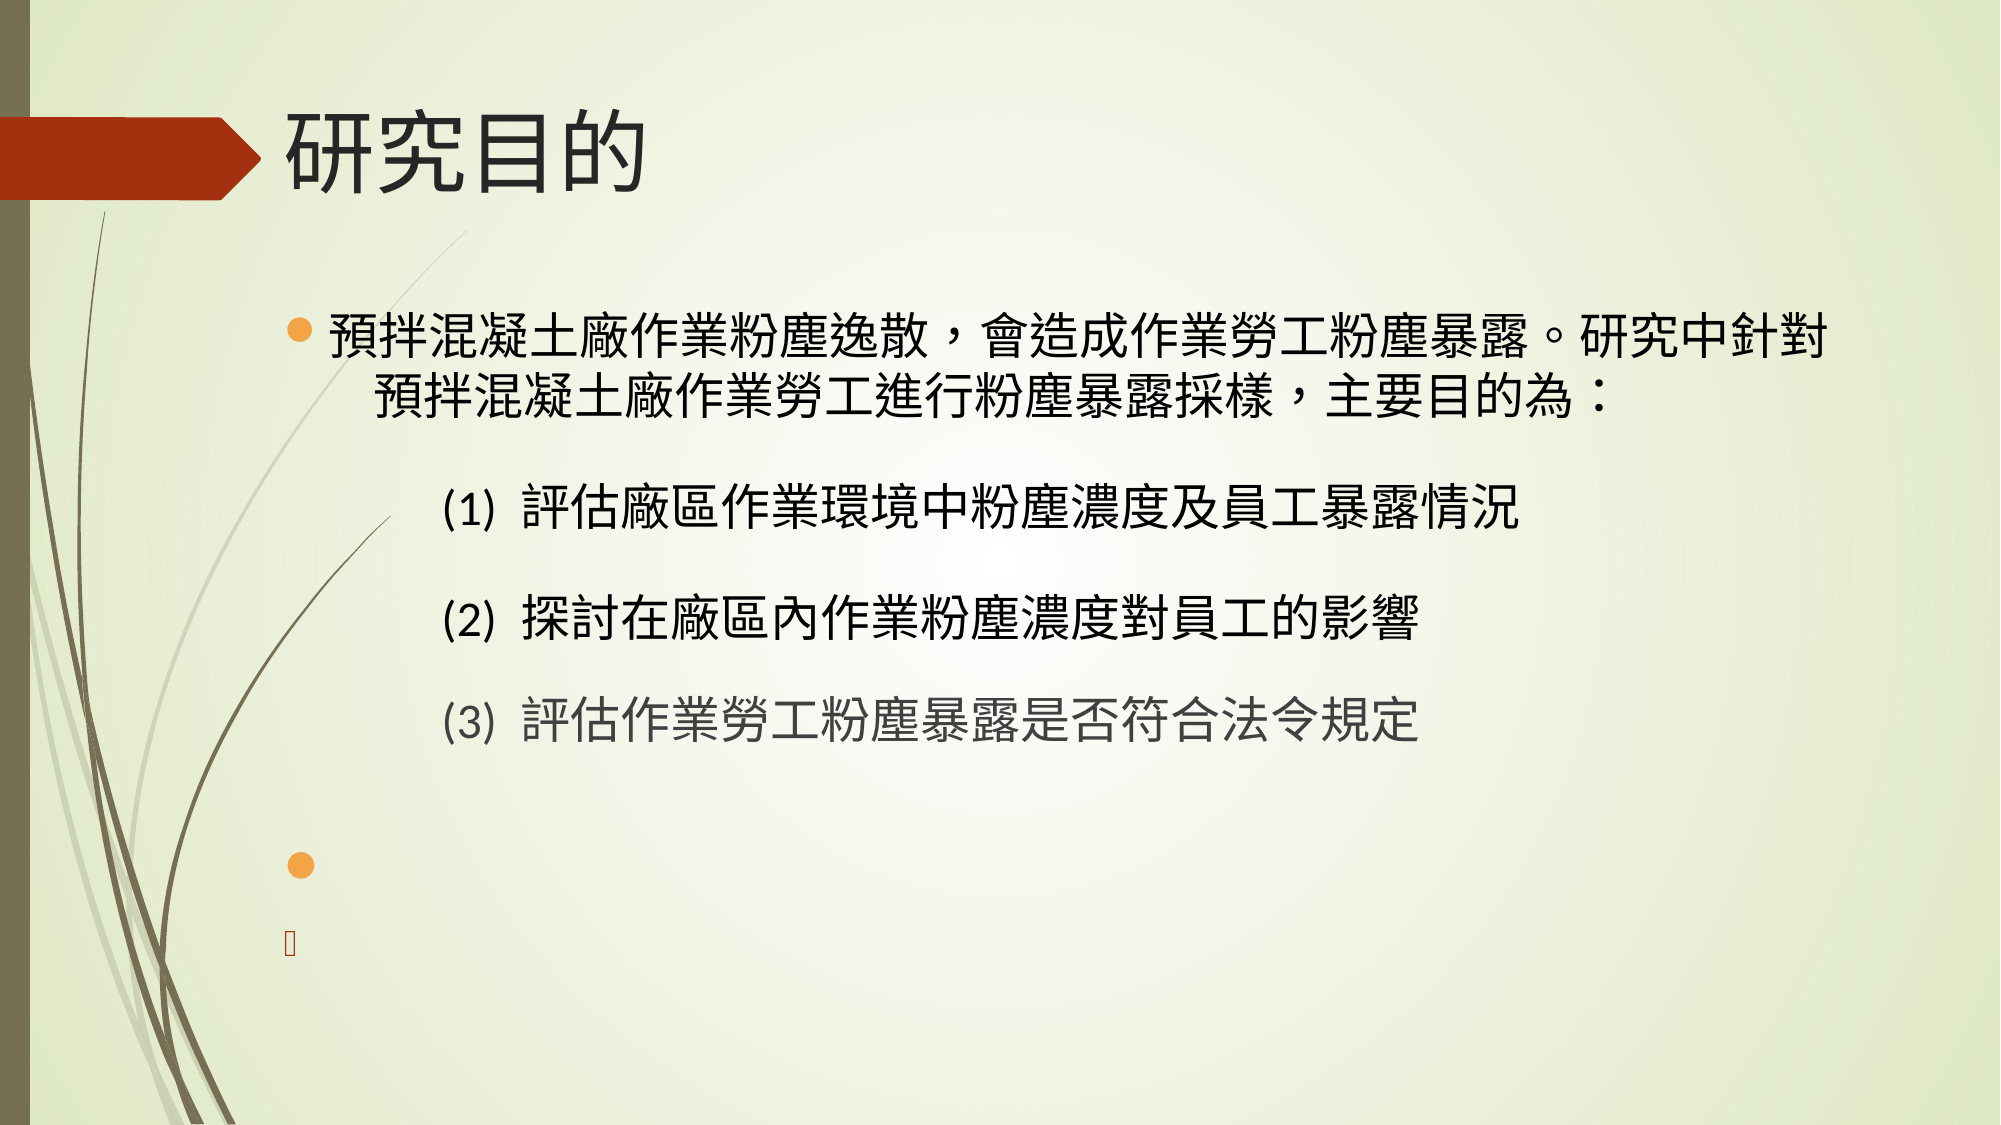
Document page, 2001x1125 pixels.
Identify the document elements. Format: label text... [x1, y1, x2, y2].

title 研究目的 [269, 87, 1731, 297]
list 預拌混凝土廠作業粉塵逸散，會造成作業勞工粉塵暴露。研究中針對預拌混凝土廠作業勞工進行粉塵暴露採樣，主要目的為： (1) 評估廠區作業環境中粉塵濃度及員工暴露情況 (2) 探討在廠區內作業粉塵濃度對員工的影響 (3) 評估作業勞工粉塵暴露是否符合法令規定 [269, 297, 1890, 980]
